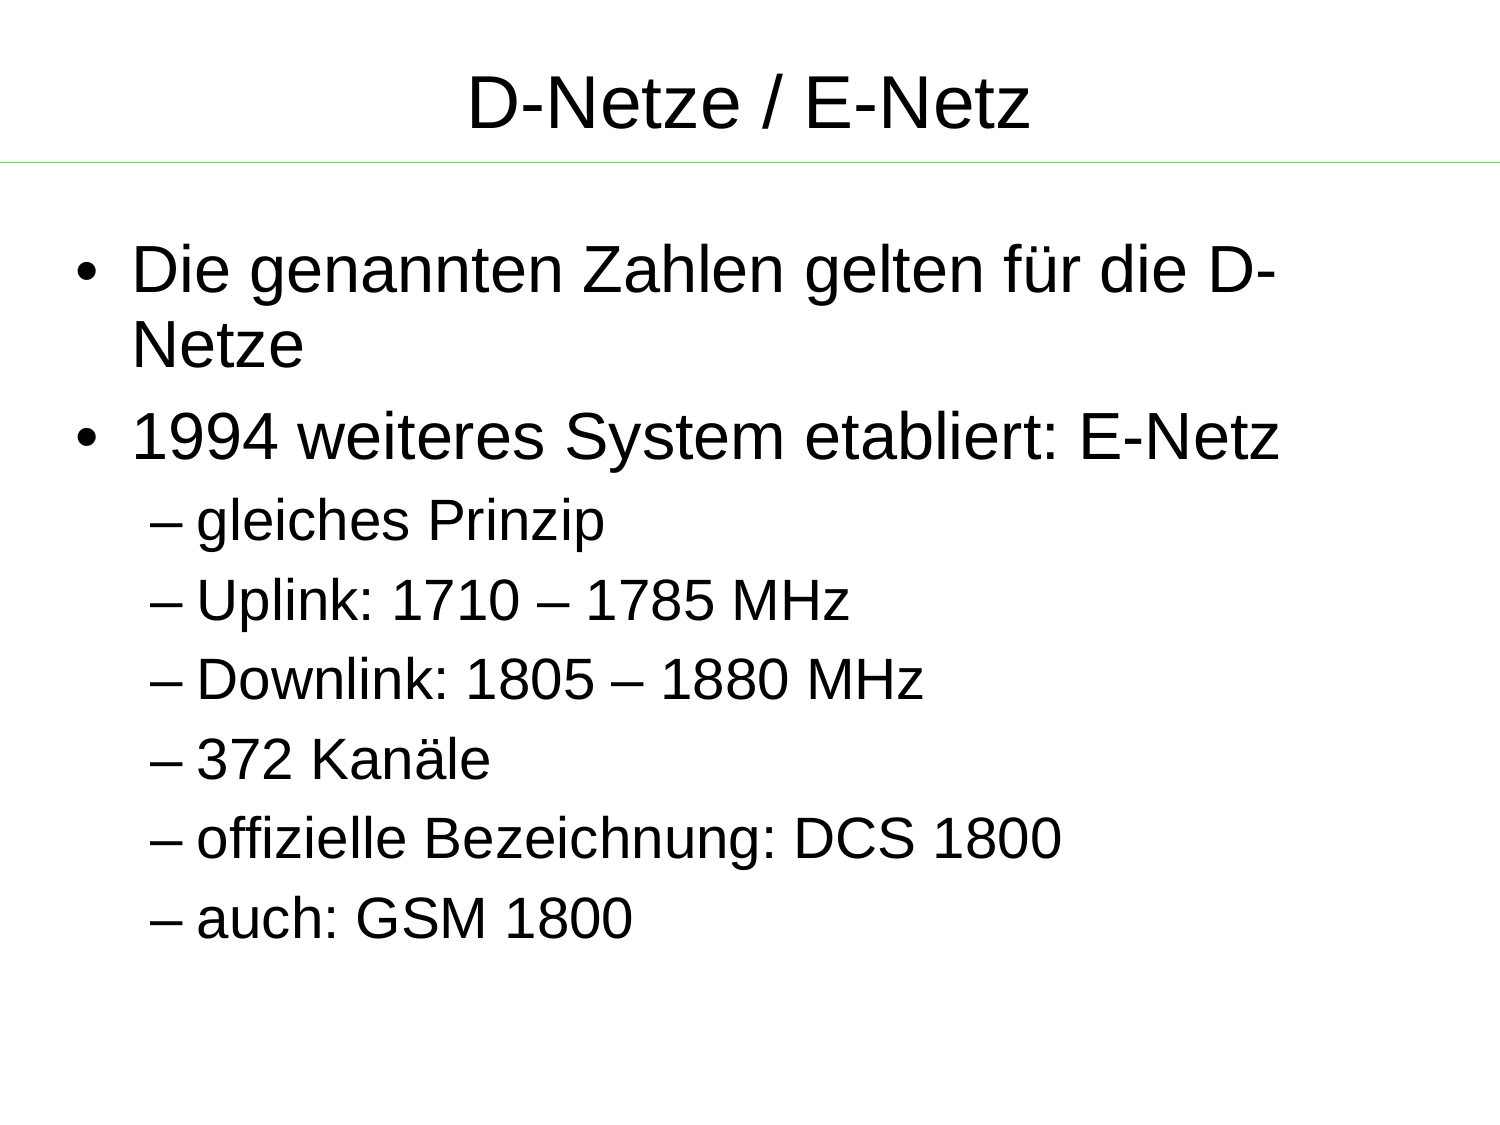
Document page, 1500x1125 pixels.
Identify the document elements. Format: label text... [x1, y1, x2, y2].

list Die genannten Zahlen gelten für die D-Netze 1994 weiteres System etabliert: E-Netz gleiches Prinzip Uplink: 1710 – 1785 MHz Downlink: 1805 – 1880 MHz 372 Kanäle offizielle Bezeichnung: DCS 1800 auch: GSM 1800 [75, 232, 1426, 1001]
title D-Netze / E-Netz [75, 49, 1426, 156]
